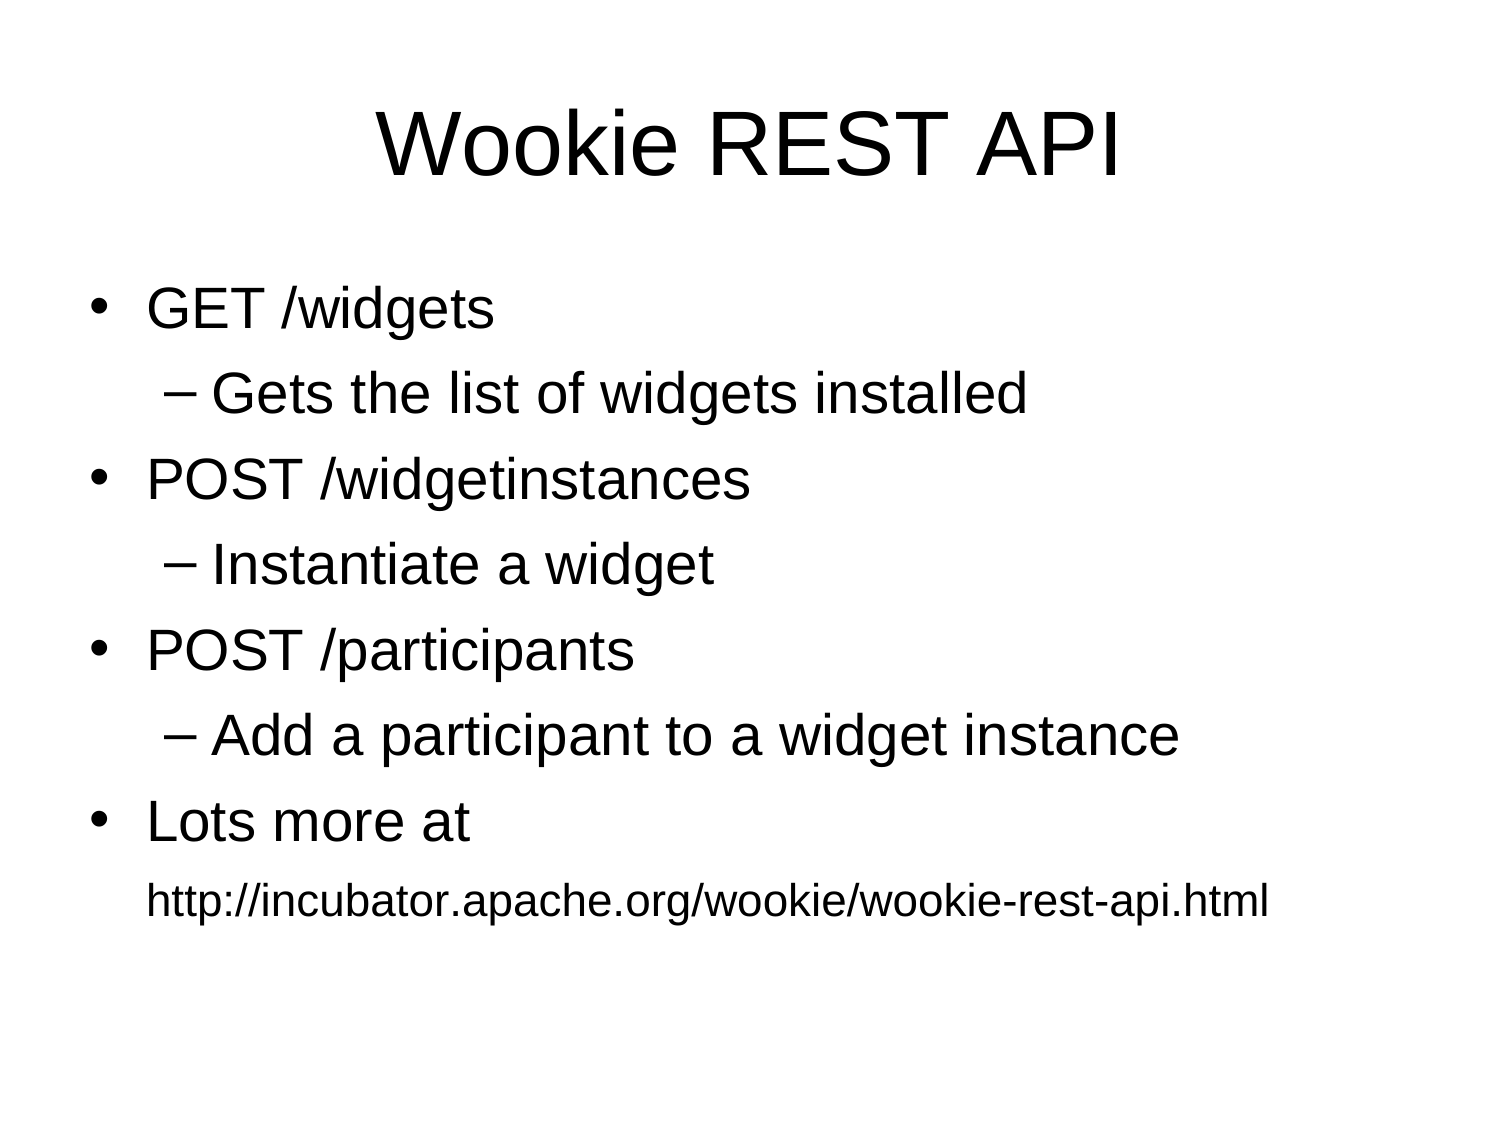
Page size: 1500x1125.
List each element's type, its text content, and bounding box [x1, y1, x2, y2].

list GET /widgets Gets the list of widgets installed POST /widgetinstances Instantiate a widget POST /participants Add a participant to a widget instance Lots more at http://incubator.apache.org/wookie/wookie-rest-api.html [75, 262, 1426, 1006]
title Wookie REST API [75, 44, 1426, 233]
